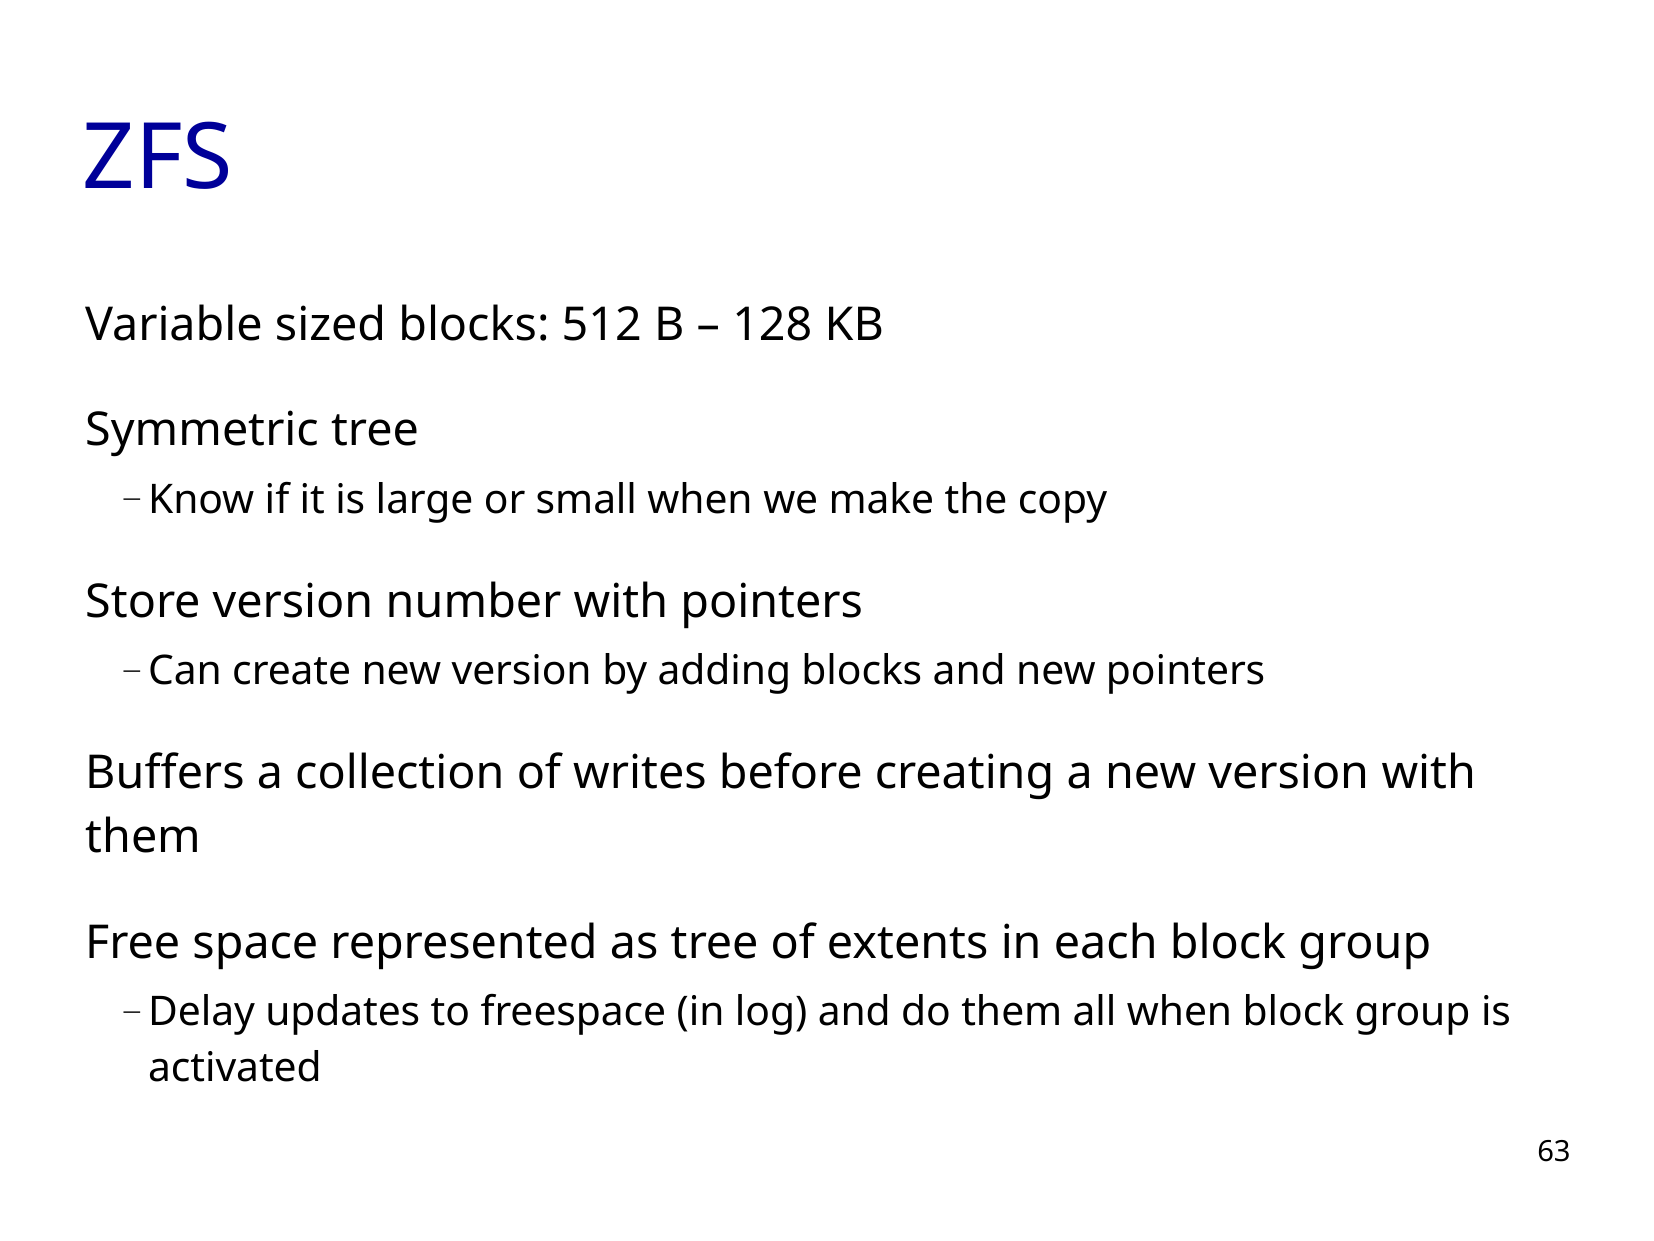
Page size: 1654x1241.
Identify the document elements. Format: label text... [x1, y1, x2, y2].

title ZFS [82, 49, 1571, 257]
list Variable sized blocks: 512 B – 128 KB Symmetric tree Know if it is large or small when we make the copy Store version number with pointers Can create new version by adding blocks and new pointers Buffers a collection of writes before creating a new version with them Free space represented as tree of extents in each block group Delay updates to freespace (in log) and do them all when block group is activated [60, 290, 1571, 1096]
